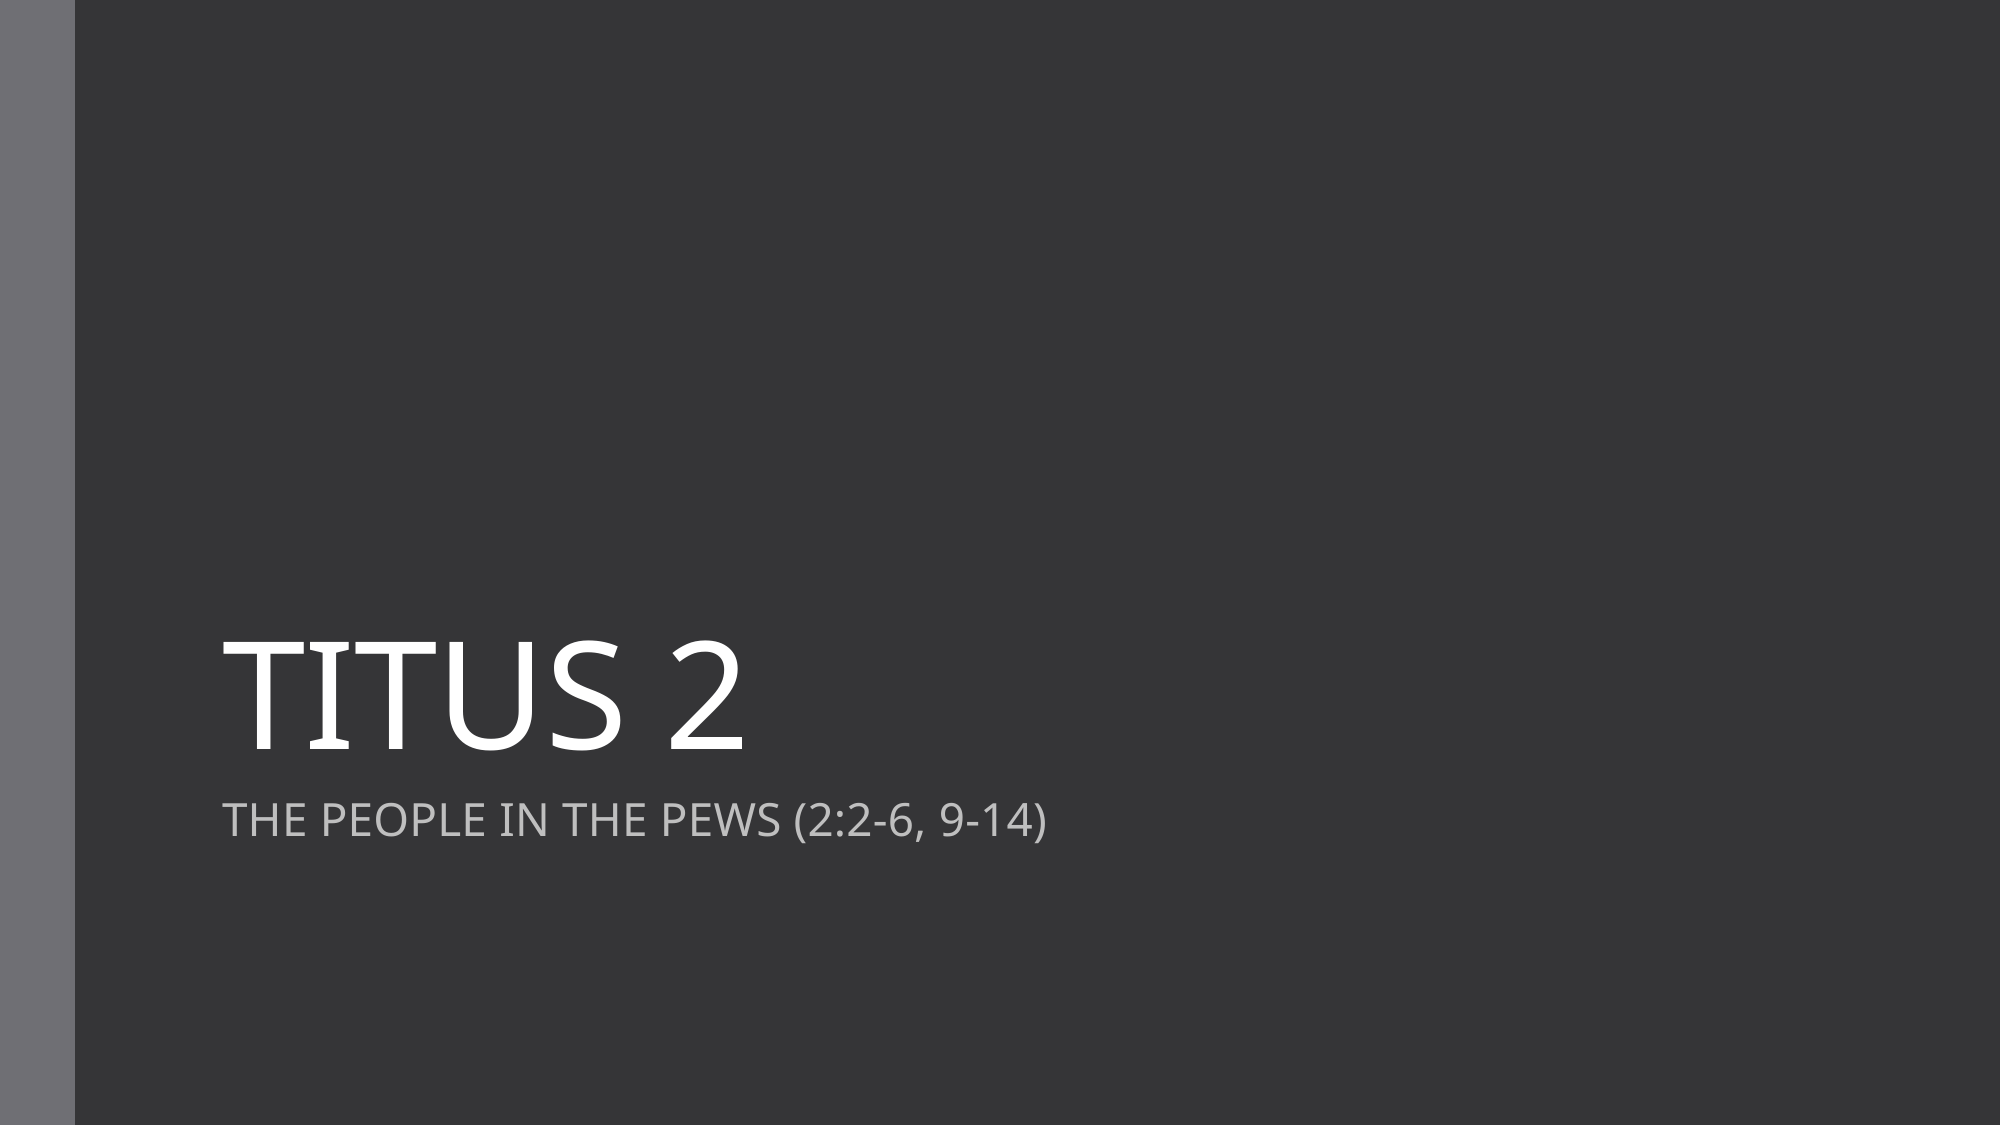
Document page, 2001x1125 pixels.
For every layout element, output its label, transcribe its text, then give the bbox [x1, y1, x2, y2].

subtitle THE PEOPLE IN THE PEWS (2:2-6, 9-14) [206, 787, 1752, 1066]
title TITUS 2 [206, 124, 1752, 787]
